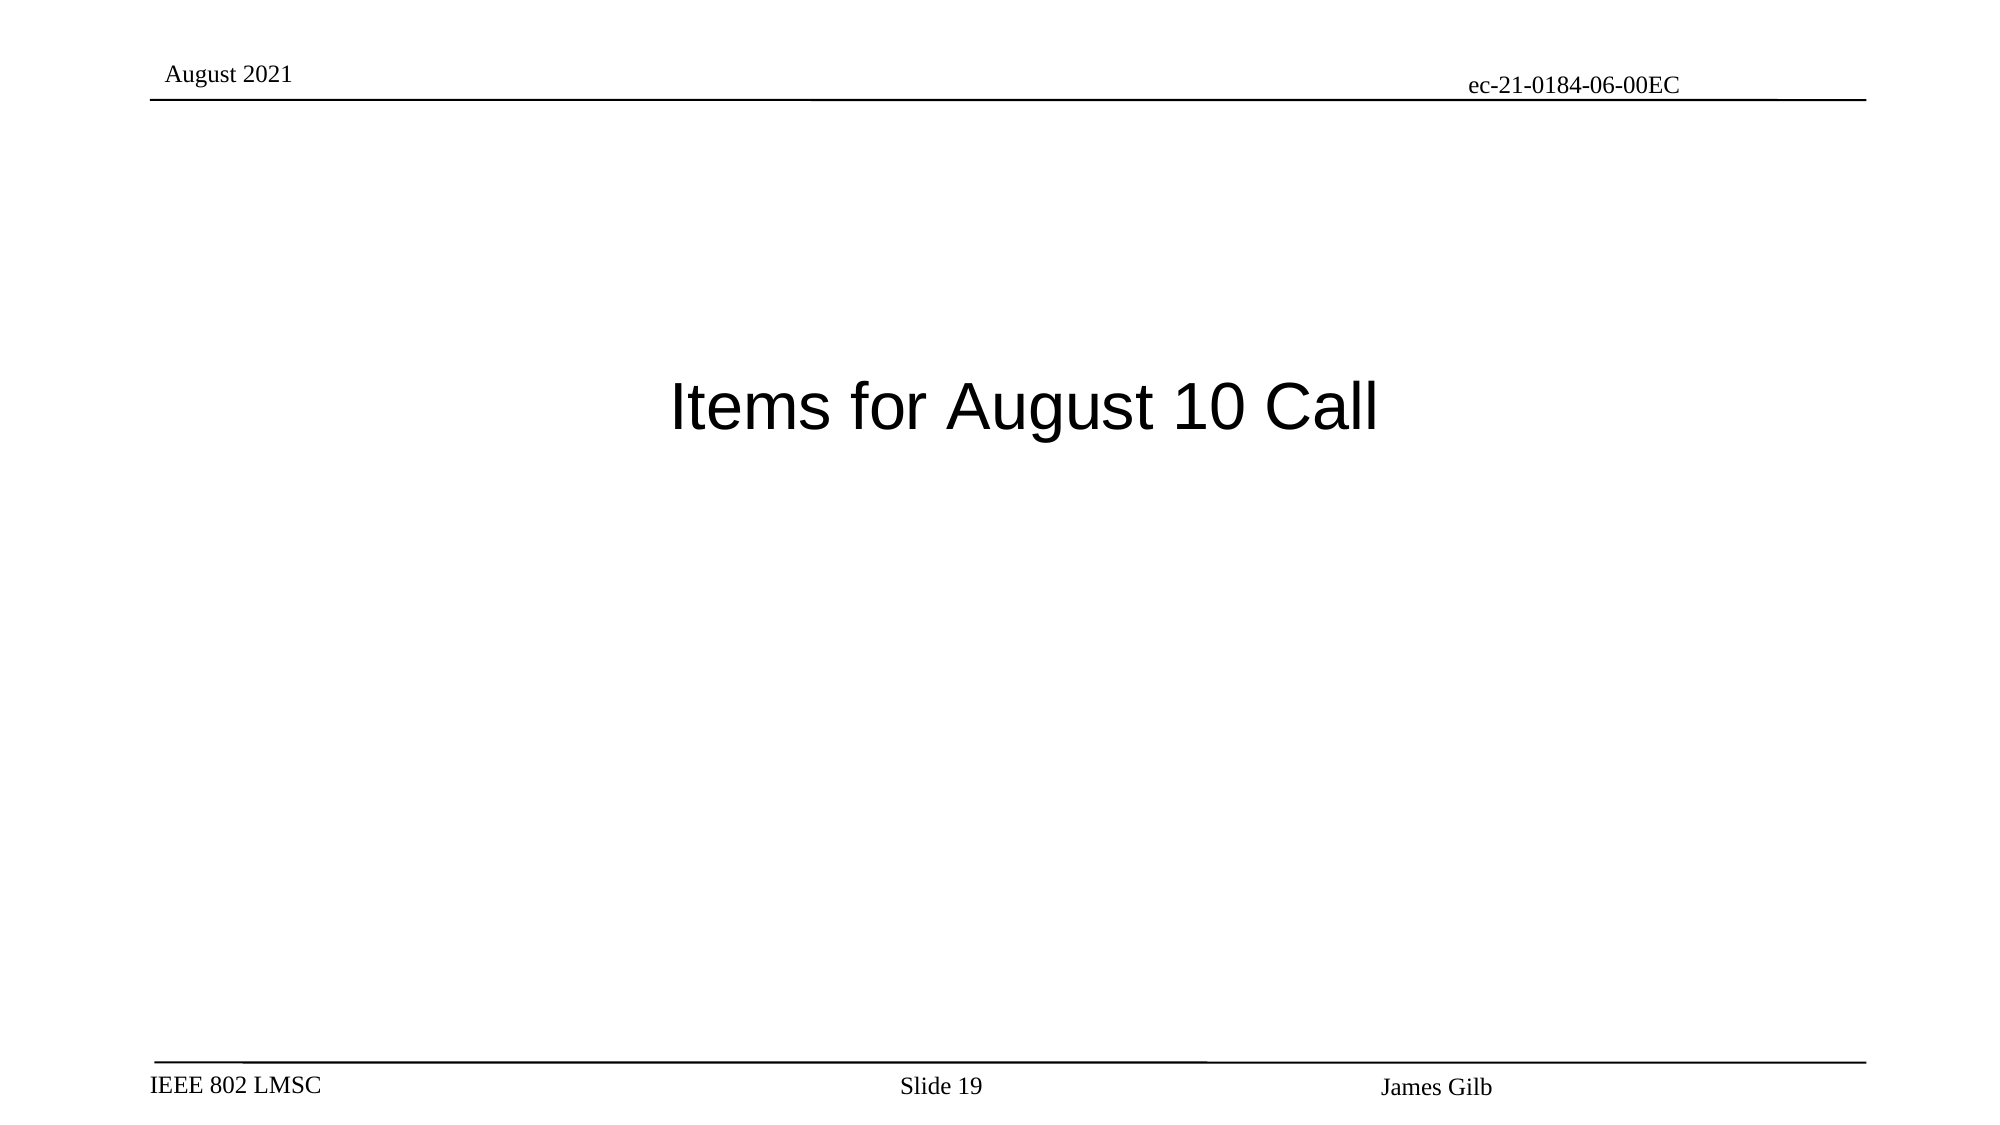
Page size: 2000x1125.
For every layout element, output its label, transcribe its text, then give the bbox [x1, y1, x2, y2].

subtitle Items for August 10 Call [150, 112, 1900, 693]
text_box Slide [799, 1069, 1083, 1108]
